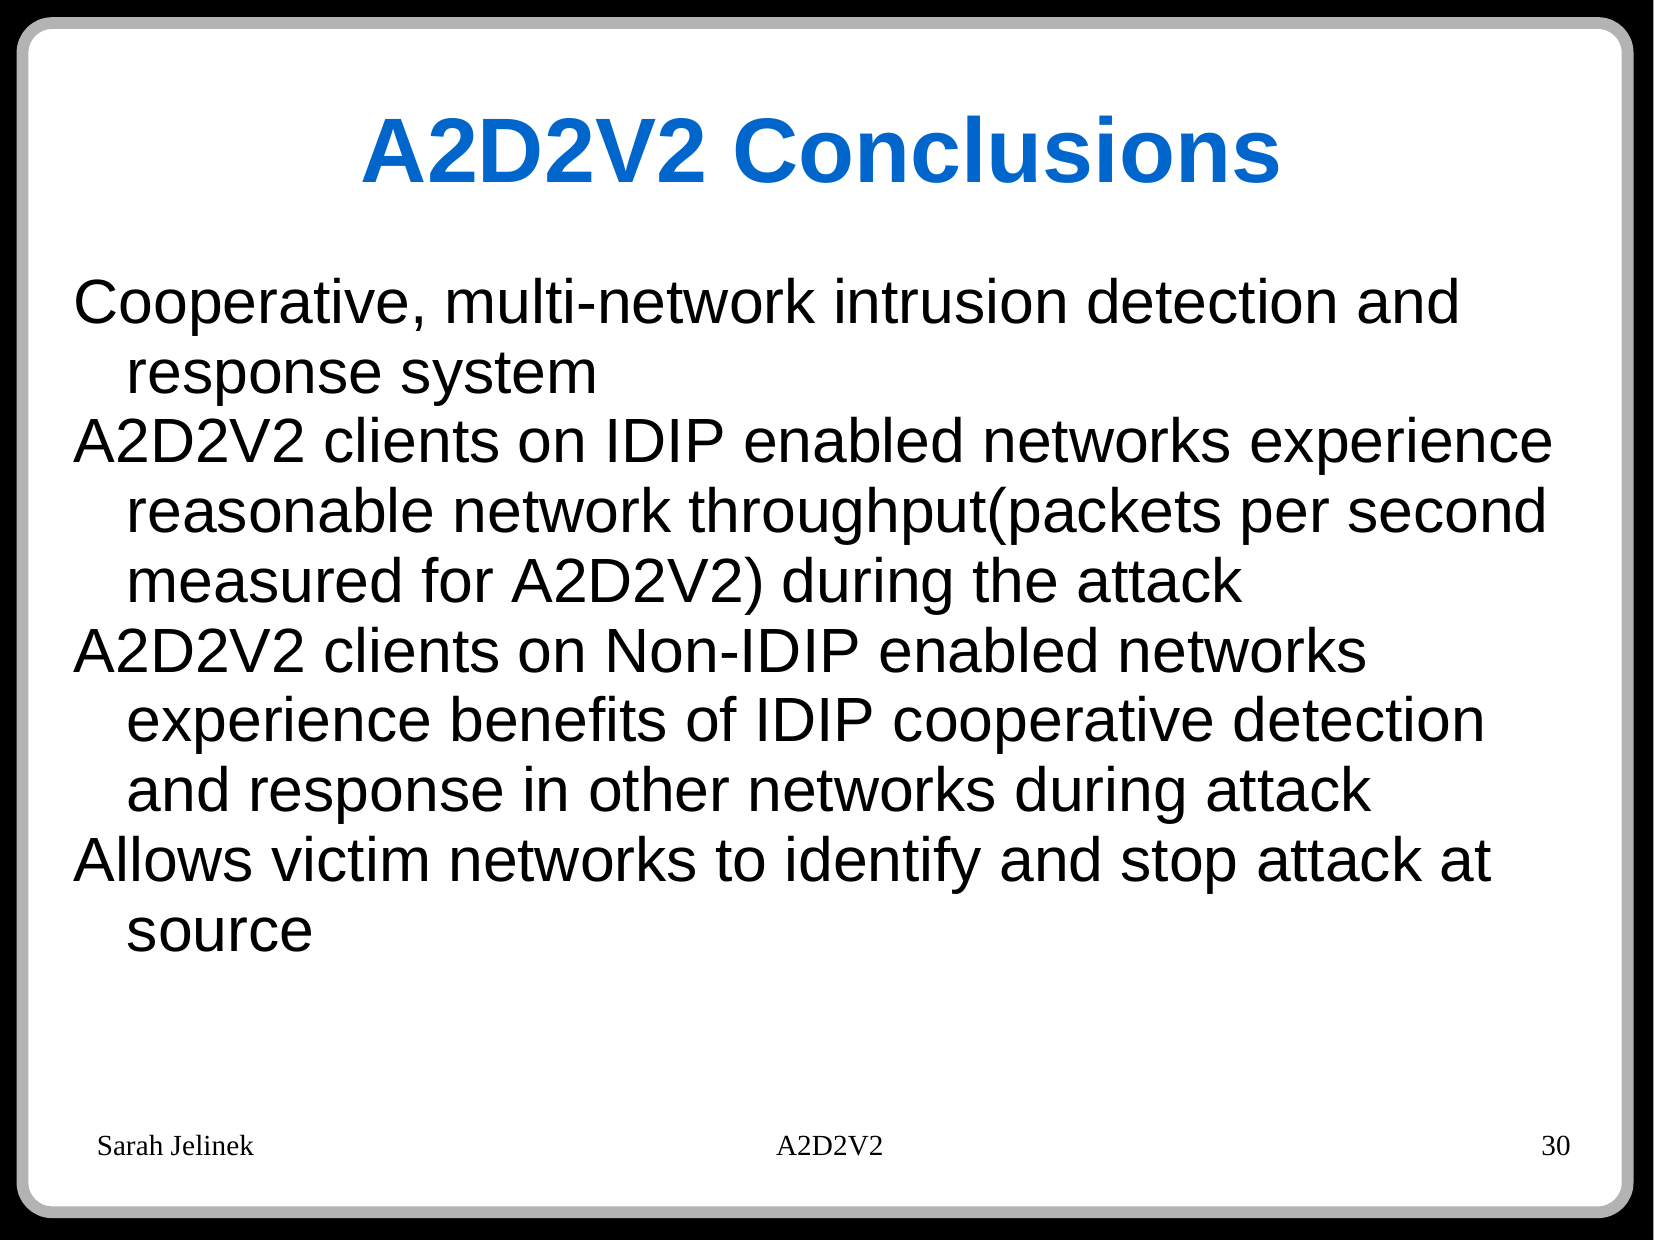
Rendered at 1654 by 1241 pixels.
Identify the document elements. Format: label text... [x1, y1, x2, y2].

list Cooperative, multi-network intrusion detection and response system A2D2V2 clients on IDIP enabled networks experience reasonable network throughput(packets per second measured for A2D2V2) during the attack A2D2V2 clients on Non-IDIP enabled networks experience benefits of IDIP cooperative detection and response in other networks during attack Allows victim networks to identify and stop attack at source [56, 266, 1575, 1076]
title A2D2V2 Conclusions [67, 64, 1577, 237]
